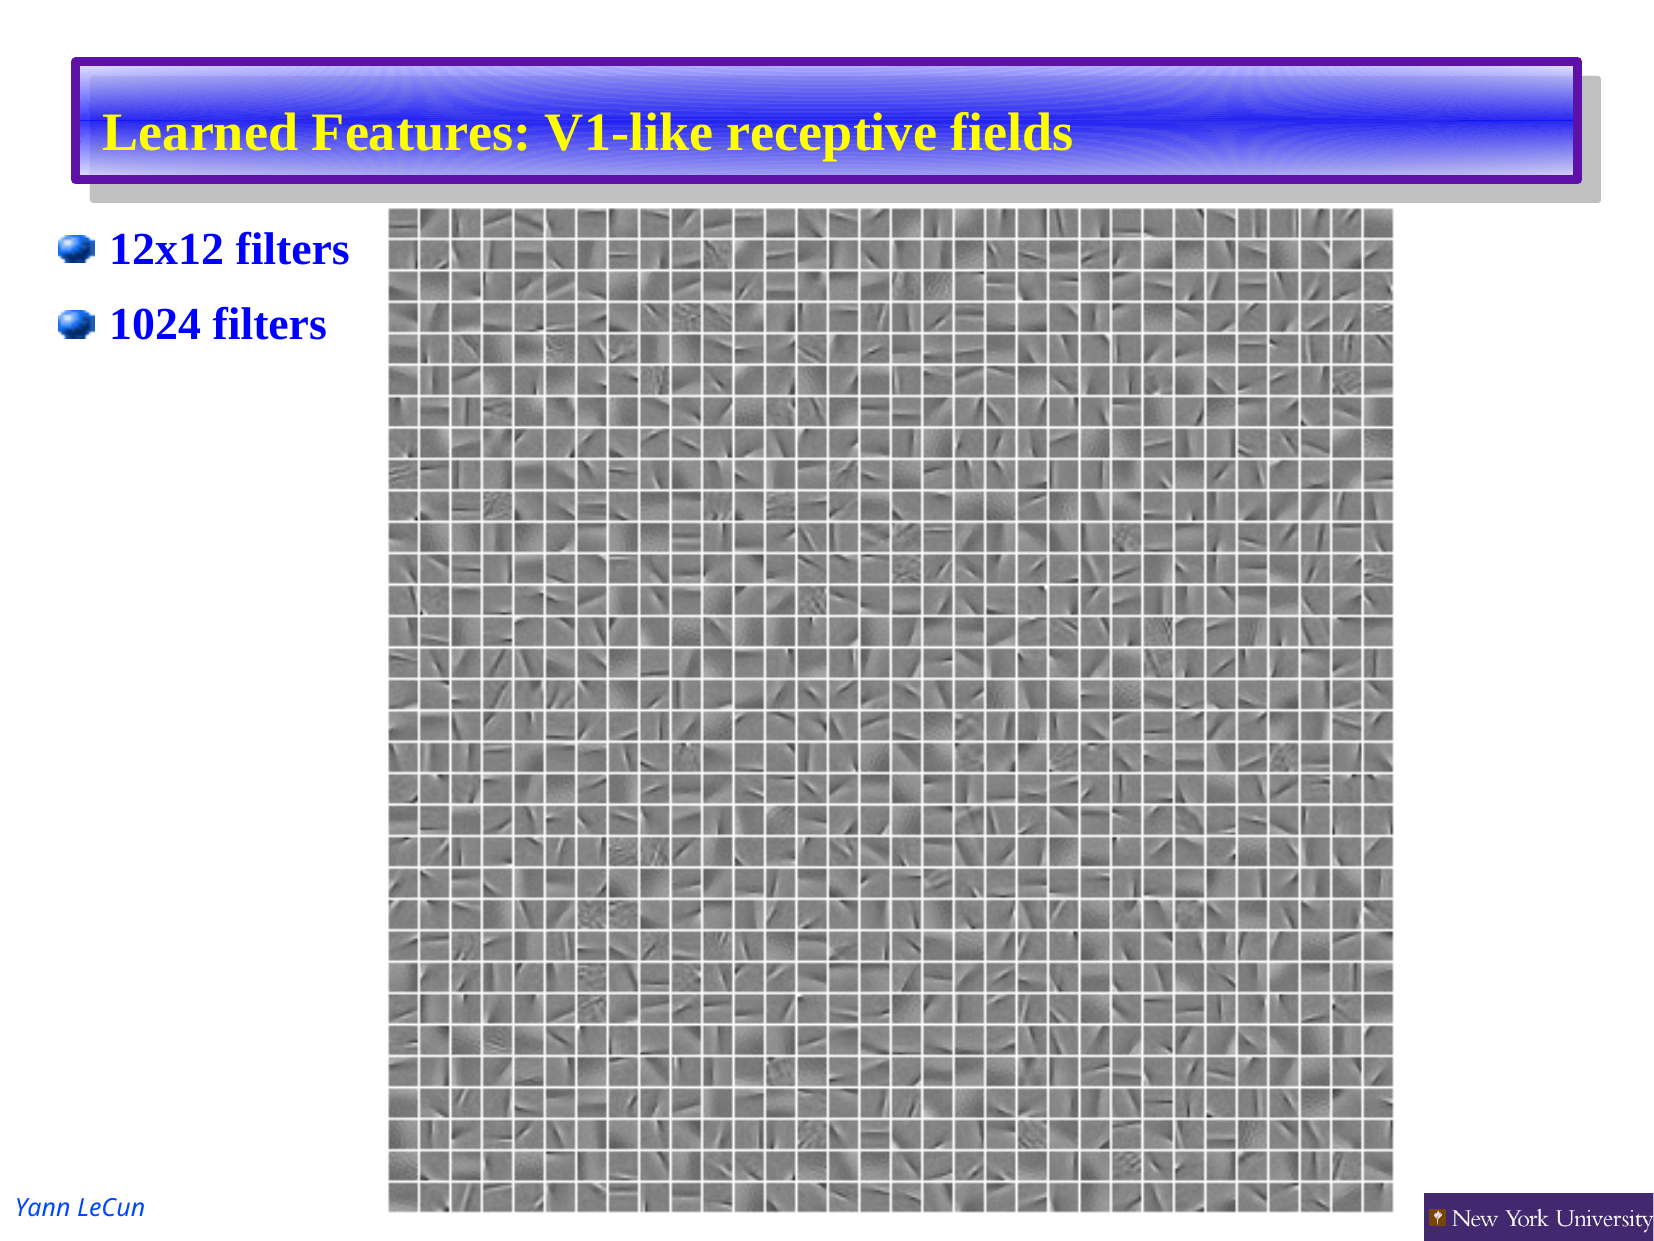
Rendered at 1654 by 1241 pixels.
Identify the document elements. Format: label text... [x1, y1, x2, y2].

title Learned Features: V1-like receptive fields [75, 61, 1578, 180]
list 12x12 filters 1024 filters [58, 223, 410, 830]
picture [387, 207, 1396, 1215]
picture [1424, 1193, 1654, 1241]
